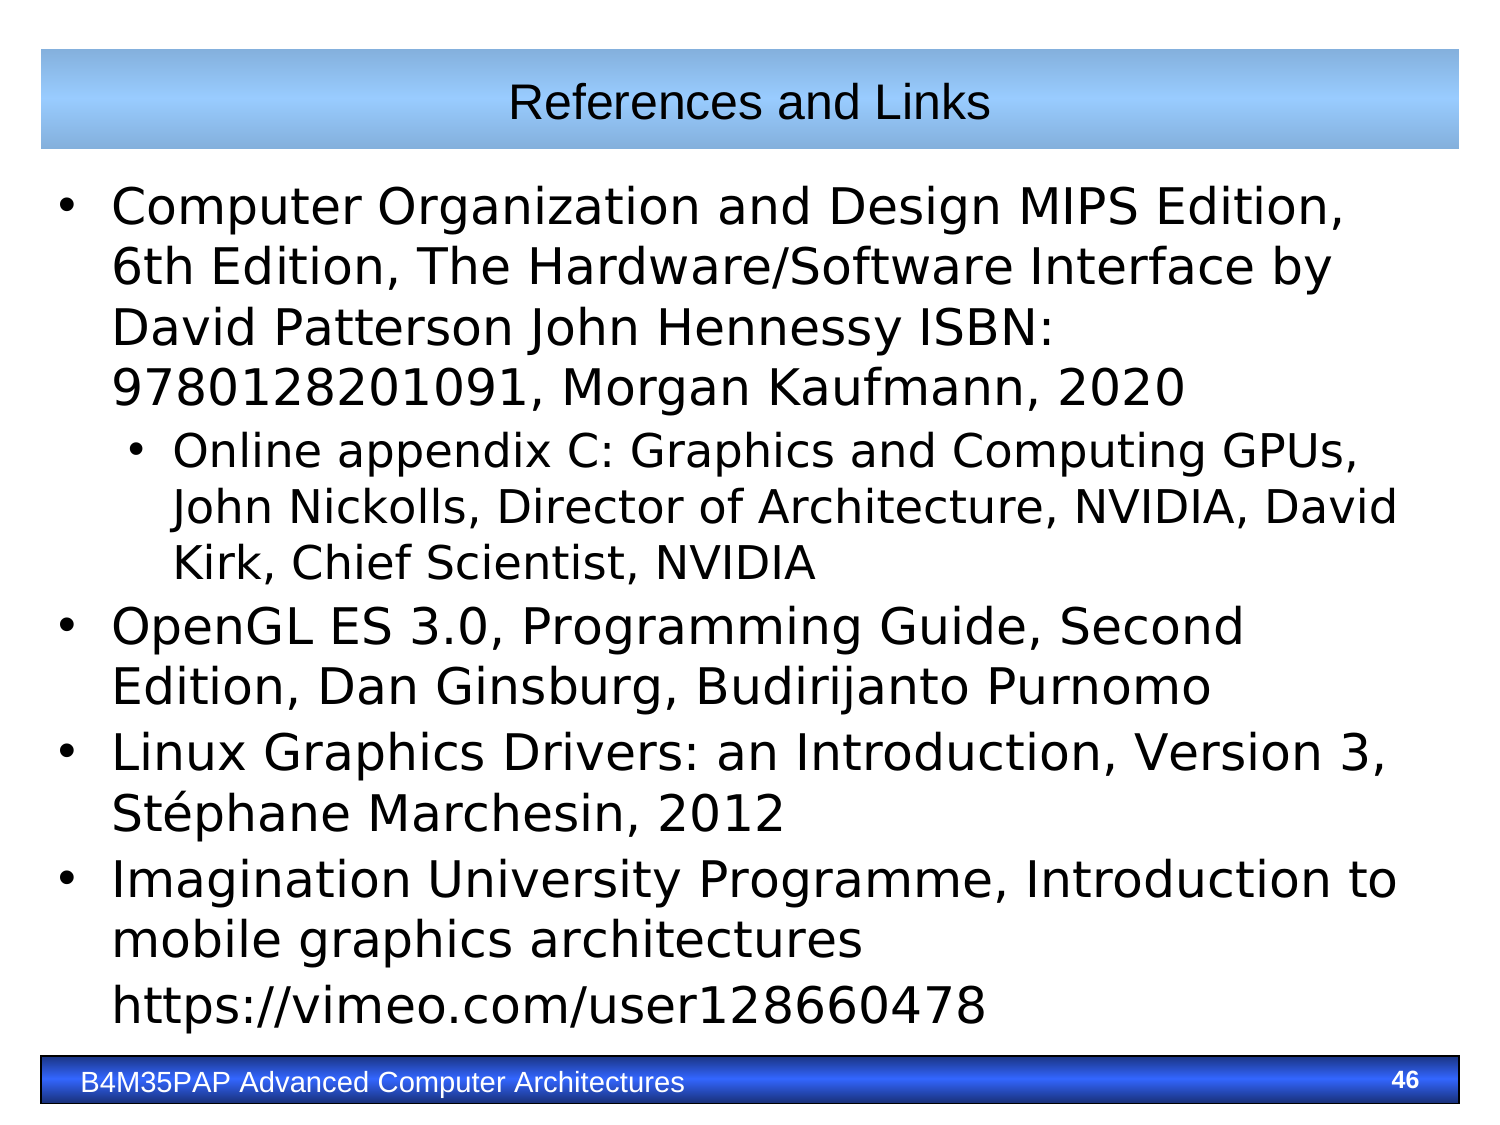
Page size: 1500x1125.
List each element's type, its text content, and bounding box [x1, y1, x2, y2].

title References and Links [41, 49, 1459, 149]
list Computer Organization and Design MIPS Edition, 6th Edition, The Hardware/Software Interface by David Patterson John Hennessy ISBN: 9780128201091, Morgan Kaufmann, 2020 Online appendix C: Graphics and Computing GPUs, John Nickolls, Director of Architecture, NVIDIA, David Kirk, Chief Scientist, NVIDIA OpenGL ES 3.0, Programming Guide, Second Edition, Dan Ginsburg, Budirijanto Purnomo Linux Graphics Drivers: an Introduction, Version 3, Stéphane Marchesin, 2012 Imagination University Programme, Introduction to mobile graphics architectures https://vimeo.com/user128660478 [44, 166, 1458, 1045]
